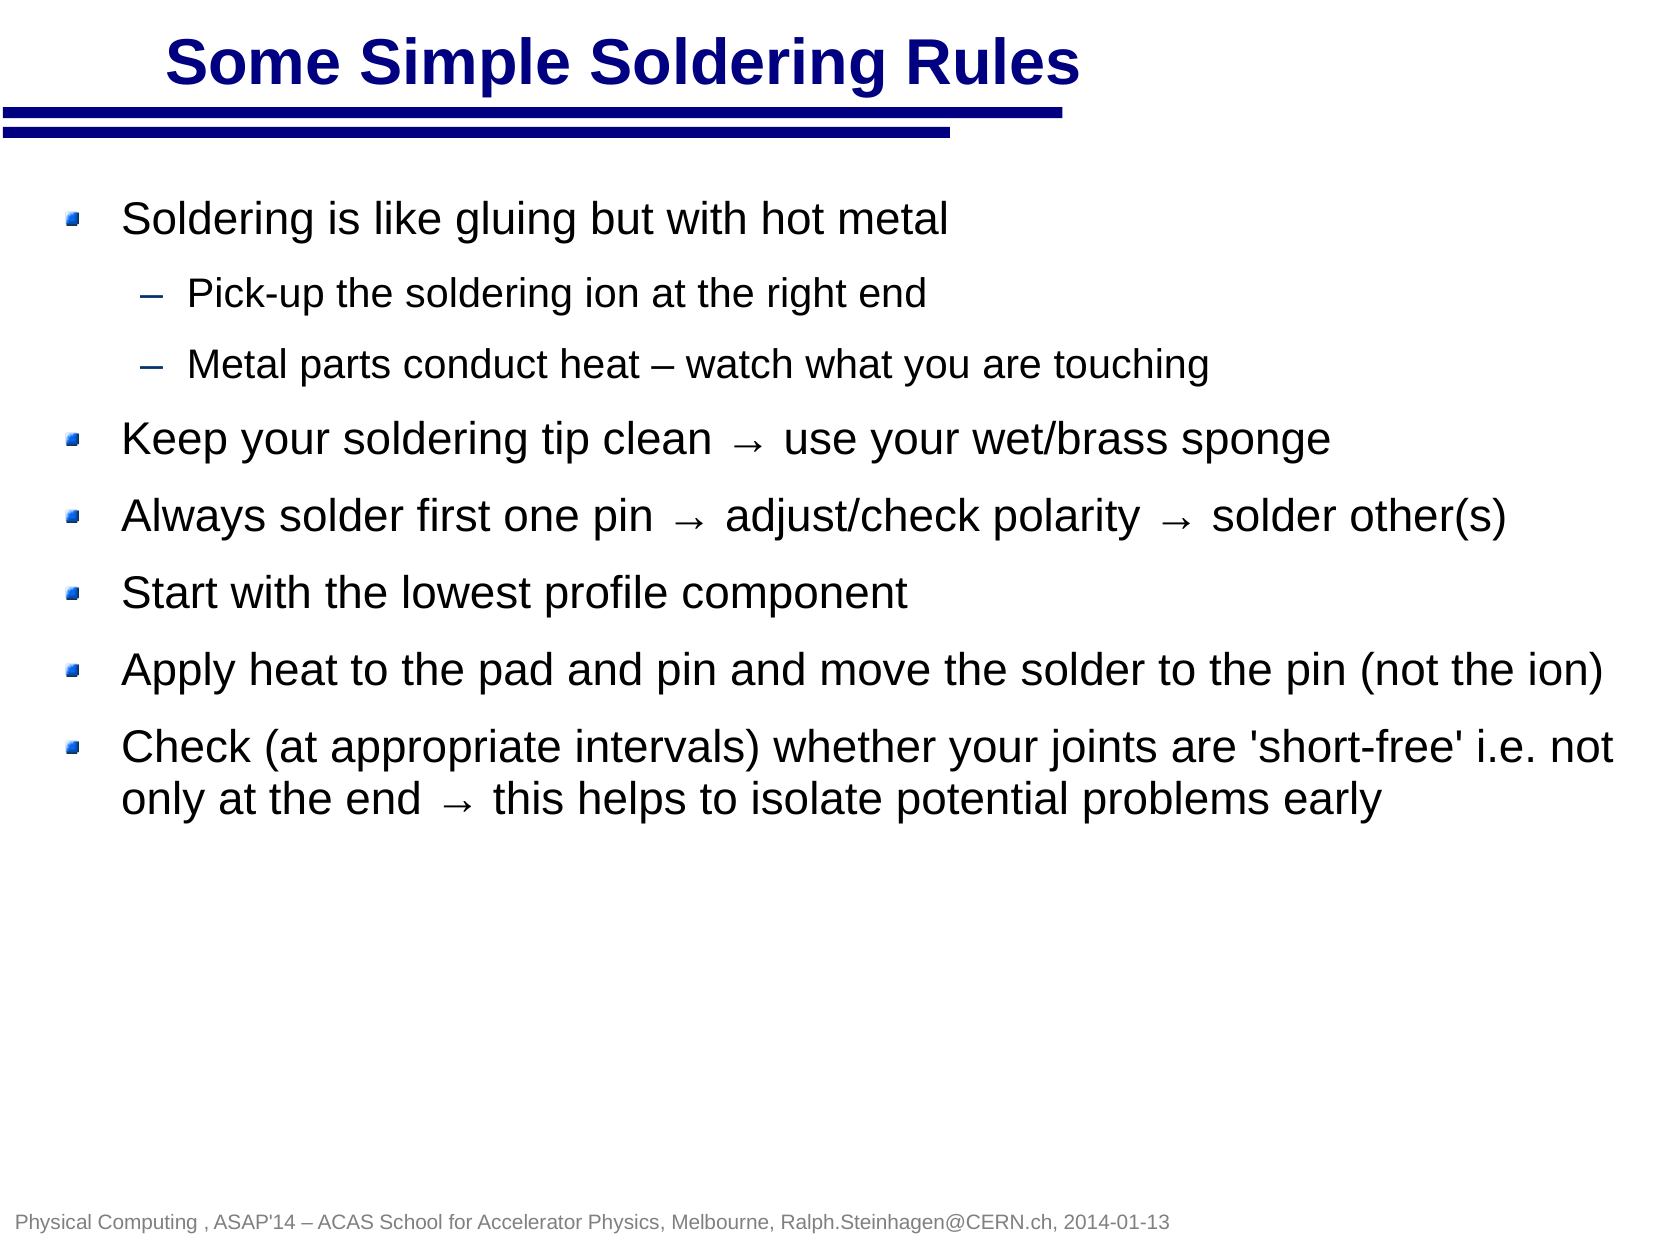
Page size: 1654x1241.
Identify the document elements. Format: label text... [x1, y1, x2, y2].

list Soldering is like gluing but with hot metal Pick-up the soldering ion at the right end Metal parts conduct heat – watch what you are touching Keep your soldering tip clean → use your wet/brass sponge Always solder first one pin → adjust/check polarity → solder other(s) Start with the lowest profile component Apply heat to the pad and pin and move the solder to the pin (not the ion) Check (at appropriate intervals) whether your joints are 'short-free' i.e. not only at the end → this helps to isolate potential problems early [65, 192, 1628, 1205]
title Some Simple Soldering Rules [165, 0, 1323, 124]
